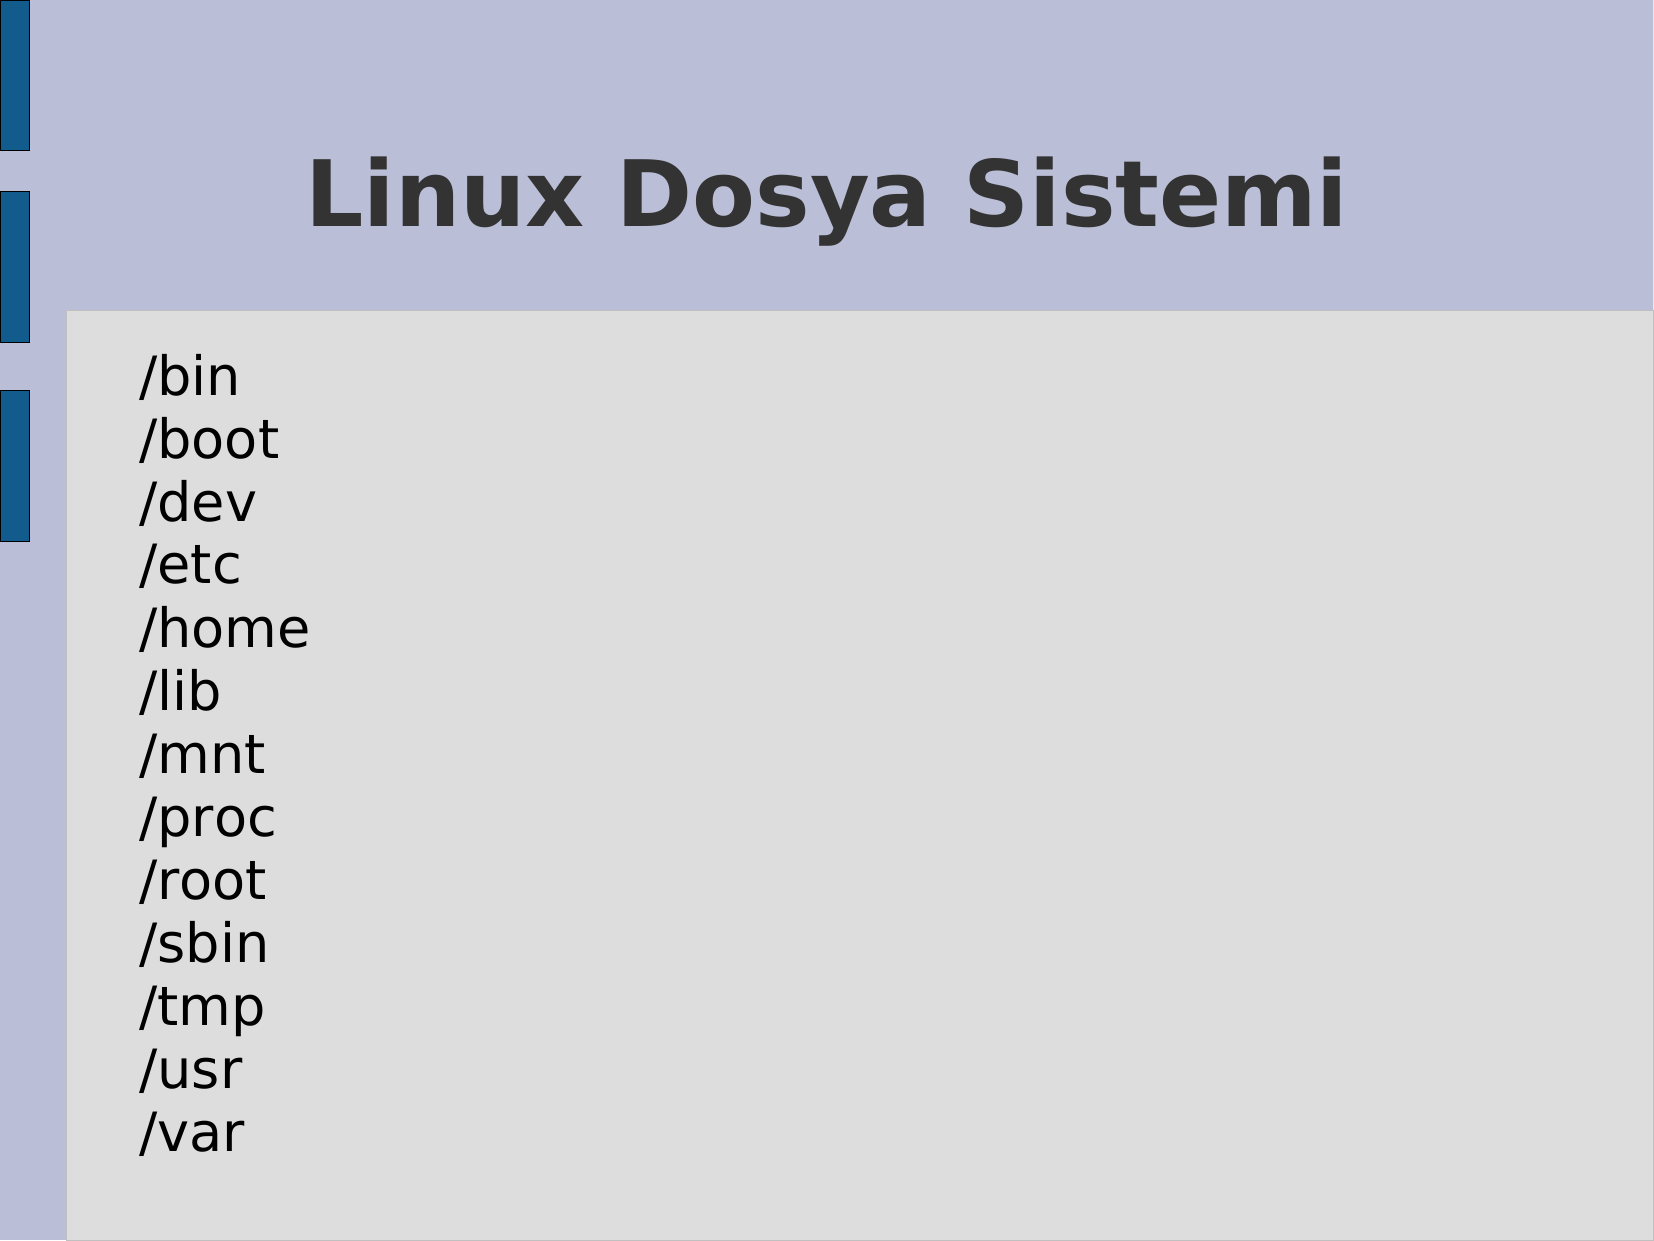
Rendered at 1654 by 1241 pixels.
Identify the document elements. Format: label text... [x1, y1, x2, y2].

list /bin /boot /dev /etc /home /lib /mnt /proc /root /sbin /tmp /usr /var [121, 344, 1534, 1164]
title Linux Dosya Sistemi [121, 91, 1534, 299]
